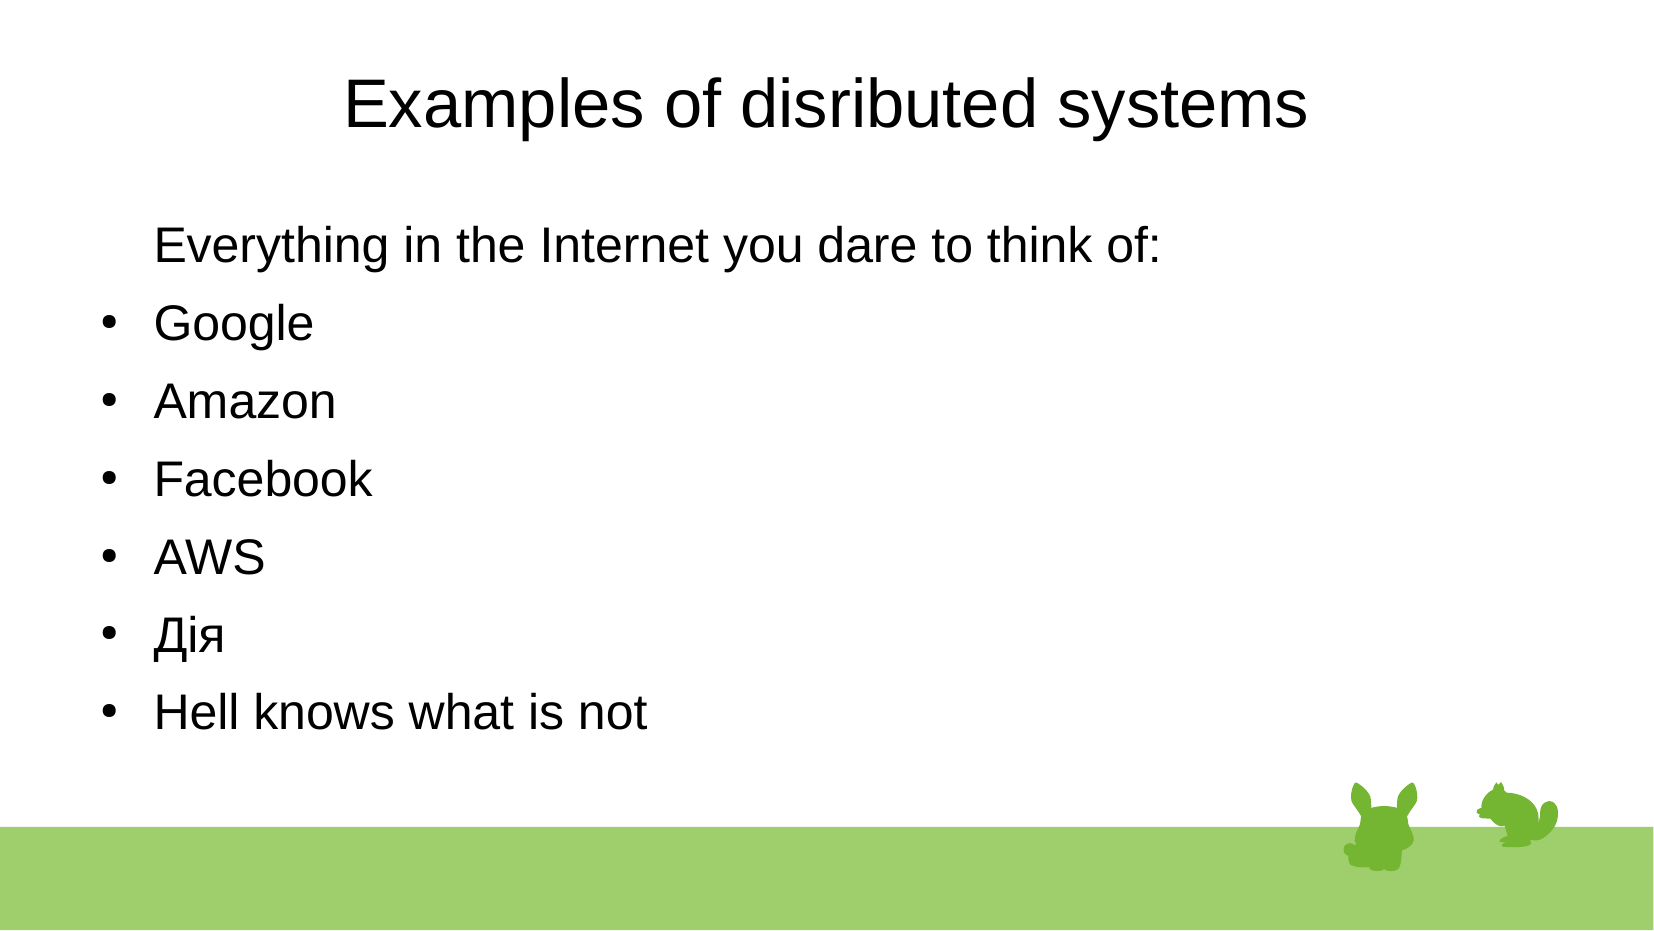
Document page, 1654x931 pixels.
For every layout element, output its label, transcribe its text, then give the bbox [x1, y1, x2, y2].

title Examples of disributed systems [88, 29, 1565, 178]
list Everything in the Internet you dare to think of: Google Amazon Facebook AWS Дія Hell knows what is not [82, 217, 1571, 758]
